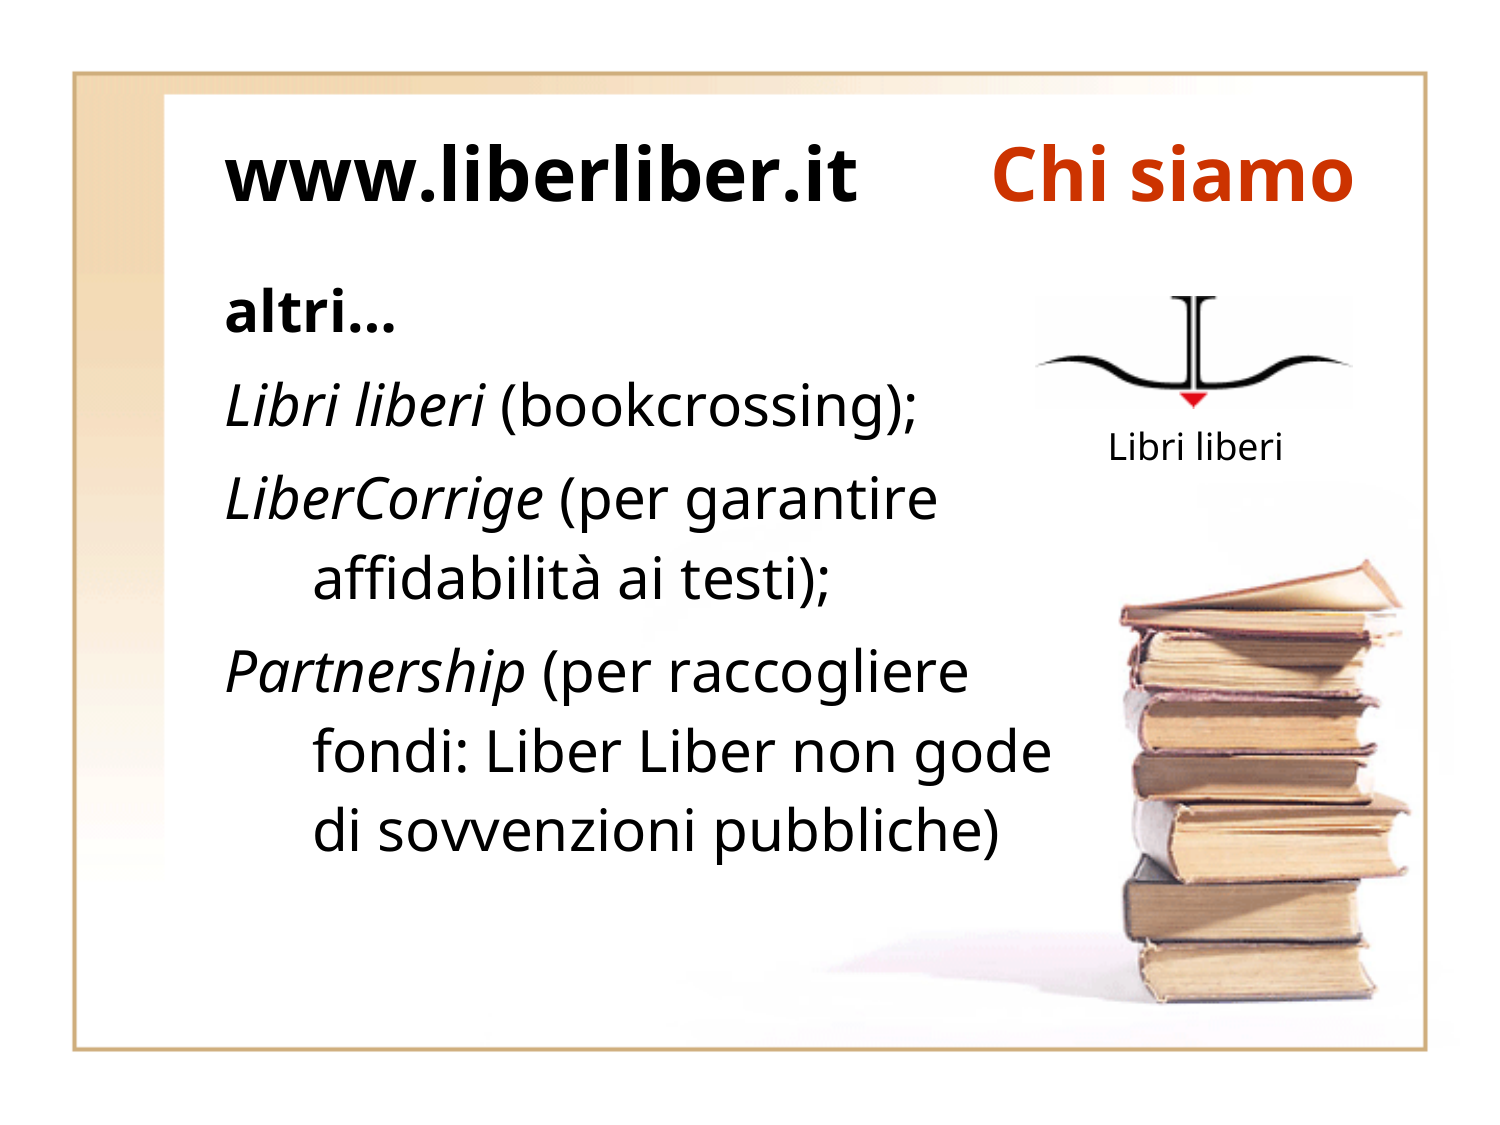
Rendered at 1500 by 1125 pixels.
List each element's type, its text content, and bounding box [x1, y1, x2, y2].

list altri… Libri liberi (bookcrossing); LiberCorrige (per garantire affidabilità ai testi); Partnership (per raccogliere fondi: Liber Liber non gode di sovvenzioni pubbliche) [209, 262, 1073, 1035]
text_box Libri liberi [1062, 413, 1329, 482]
title www.liberliber.it Chi siamo [209, 112, 1373, 233]
picture [0, 0, 1500, 1125]
